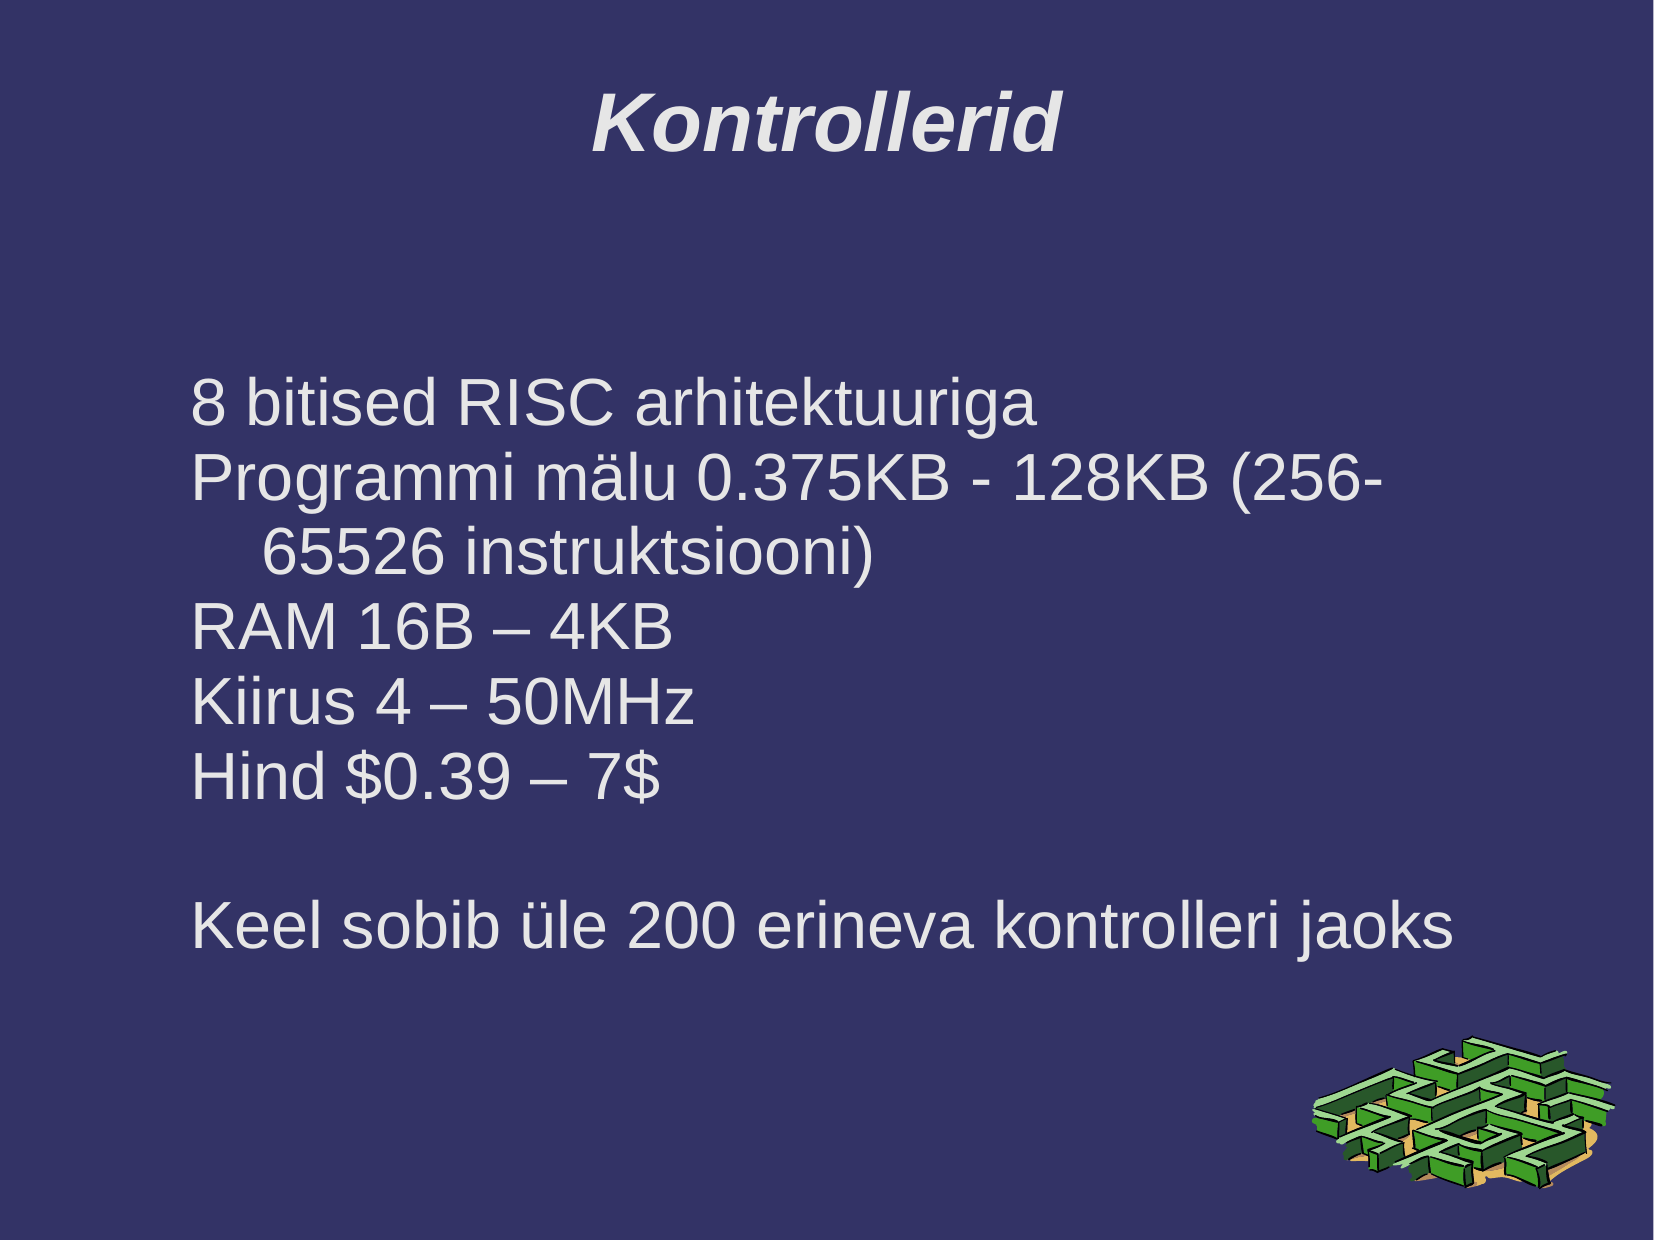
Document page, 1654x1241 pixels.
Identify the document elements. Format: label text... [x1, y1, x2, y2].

list 8 bitised RISC arhitektuuriga Programmi mälu 0.375KB - 128KB (256-65526 instruktsiooni) RAM 16B – 4KB Kiirus 4 – 50MHz Hind $0.39 – 7$ Keel sobib üle 200 erineva kontrolleri jaoks [178, 364, 1570, 1147]
title Kontrollerid [121, 19, 1534, 227]
